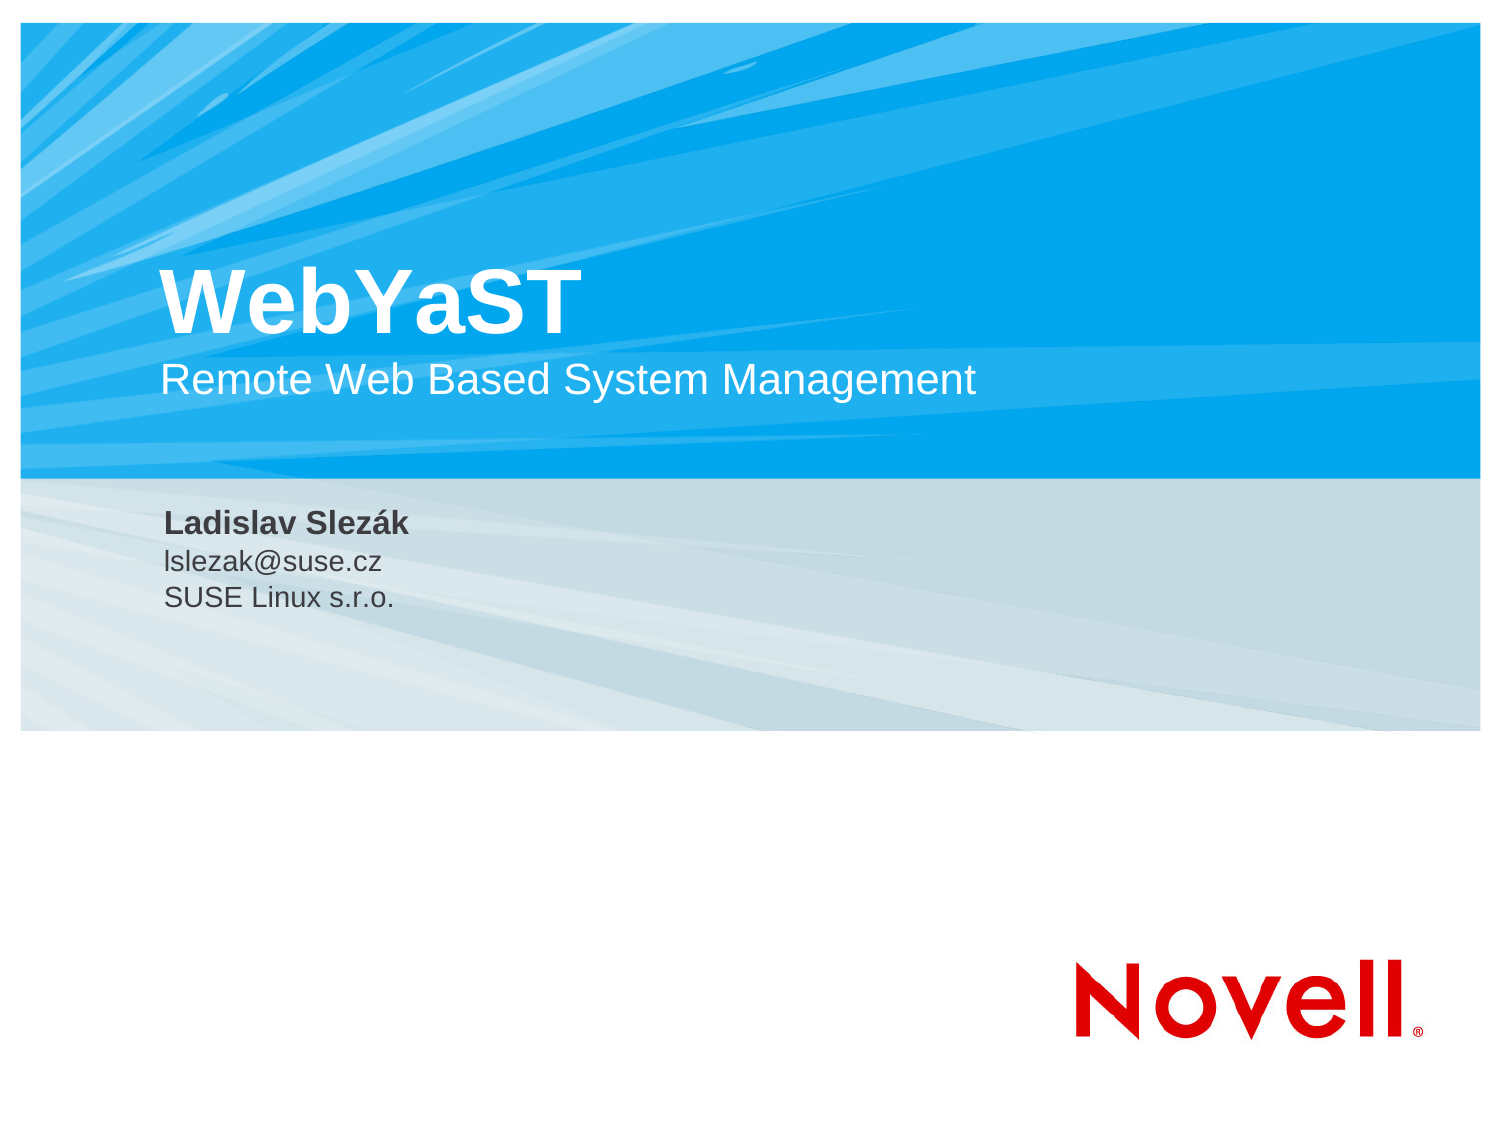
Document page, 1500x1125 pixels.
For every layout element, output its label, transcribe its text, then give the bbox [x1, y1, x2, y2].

picture [1066, 951, 1430, 1047]
picture [17, 20, 1483, 737]
subtitle Ladislav Slezák lslezak@suse.cz SUSE Linux s.r.o. [163, 501, 788, 729]
title WebYaST Remote Web Based System Management [160, 153, 1473, 404]
